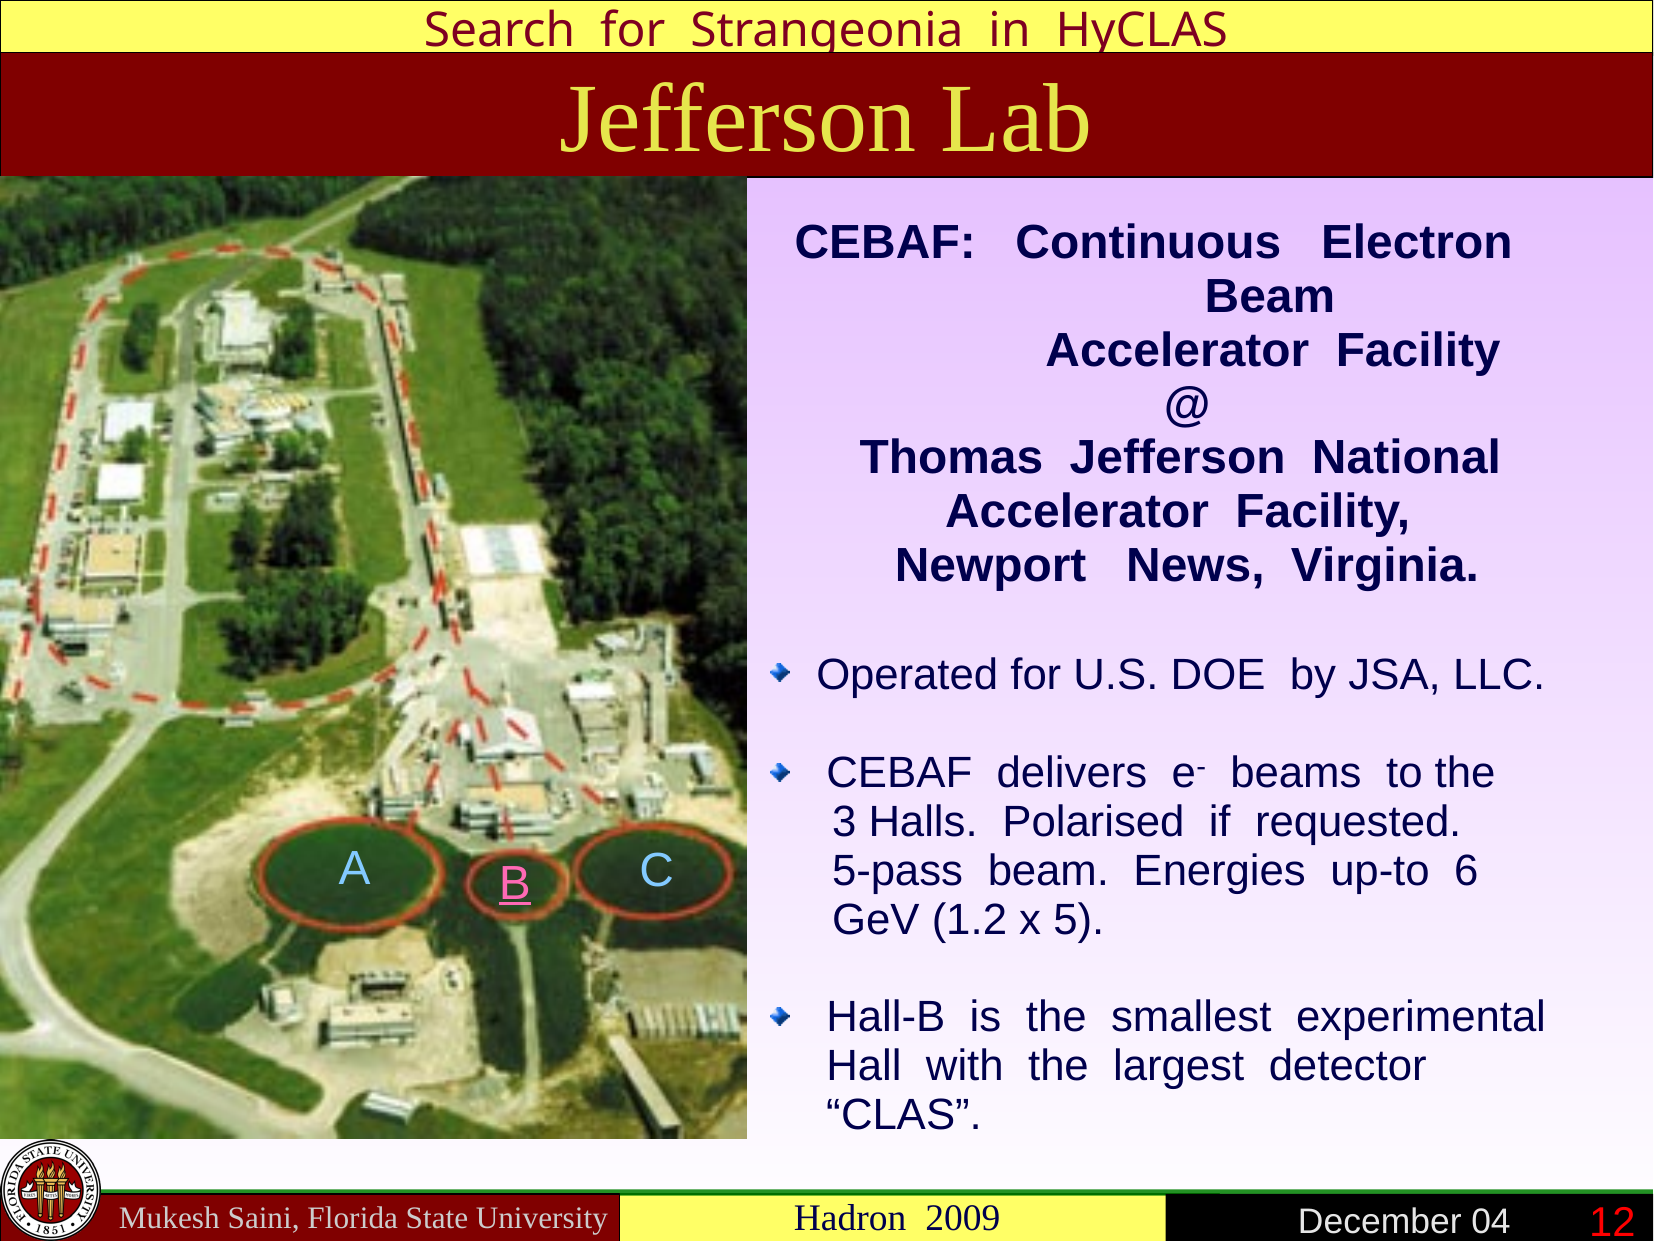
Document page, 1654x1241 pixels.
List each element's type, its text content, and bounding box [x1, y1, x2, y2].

text_box CEBAF: Continuous Electron Beam Accelerator Facility @ Thomas Jefferson National Accelerator Facility, Newport News, Virginia. Operated for U.S. DOE by JSA, LLC. CEBAF delivers e- beams to the 3 Halls. Polarised if requested. 5-pass beam. Energies up-to 6 GeV (1.2 x 5). Hall-B is the smallest experimental Hall with the largest detector “CLAS”. [756, 207, 1601, 1233]
picture [0, 176, 747, 1241]
text_box A [323, 833, 386, 903]
text_box B [484, 848, 545, 927]
text_box Jefferson Lab [544, 56, 1109, 180]
text_box C [624, 835, 689, 905]
